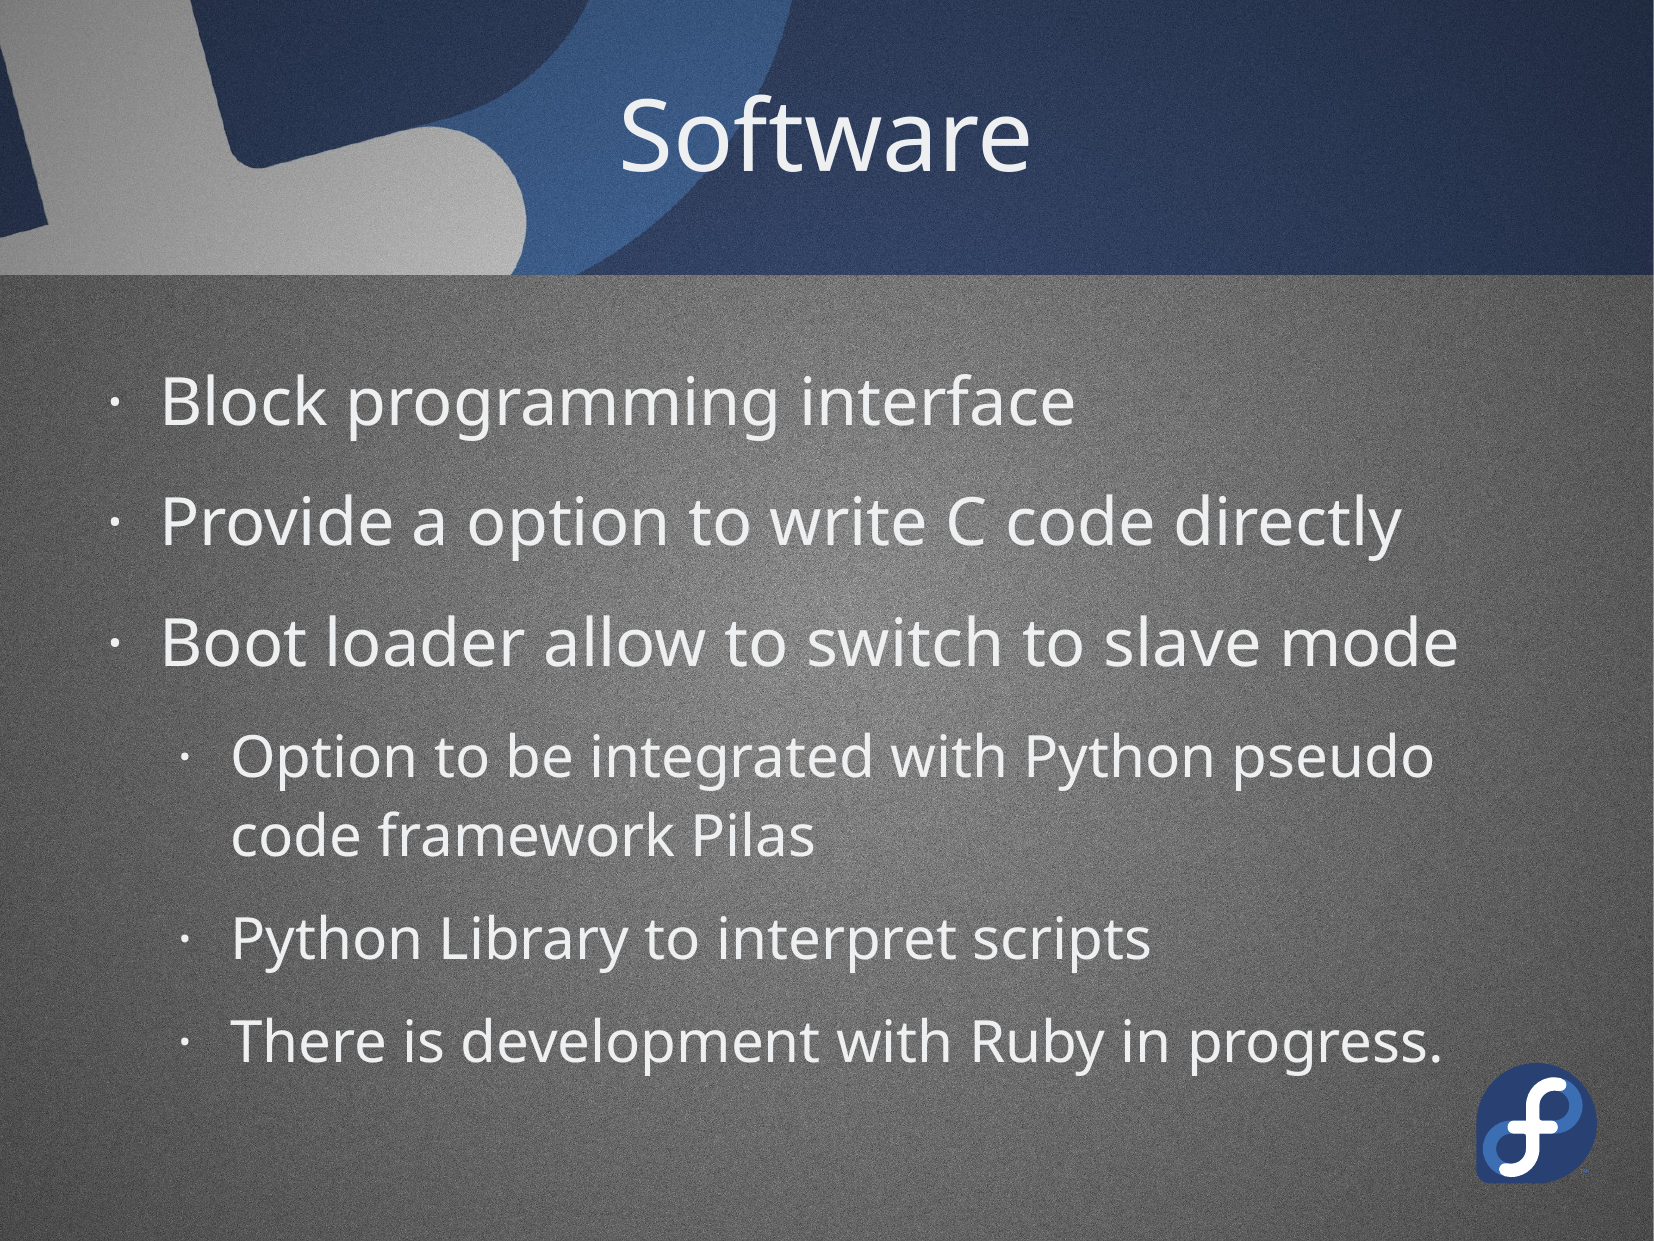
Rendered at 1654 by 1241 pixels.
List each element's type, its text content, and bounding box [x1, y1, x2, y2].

list Block programming interface Provide a option to write C code directly Boot loader allow to switch to slave mode Option to be integrated with Python pseudo code framework Pilas Python Library to interpret scripts There is development with Ruby in progress. [88, 354, 1565, 1063]
title Software [88, 16, 1565, 250]
picture [0, 0, 1654, 1241]
